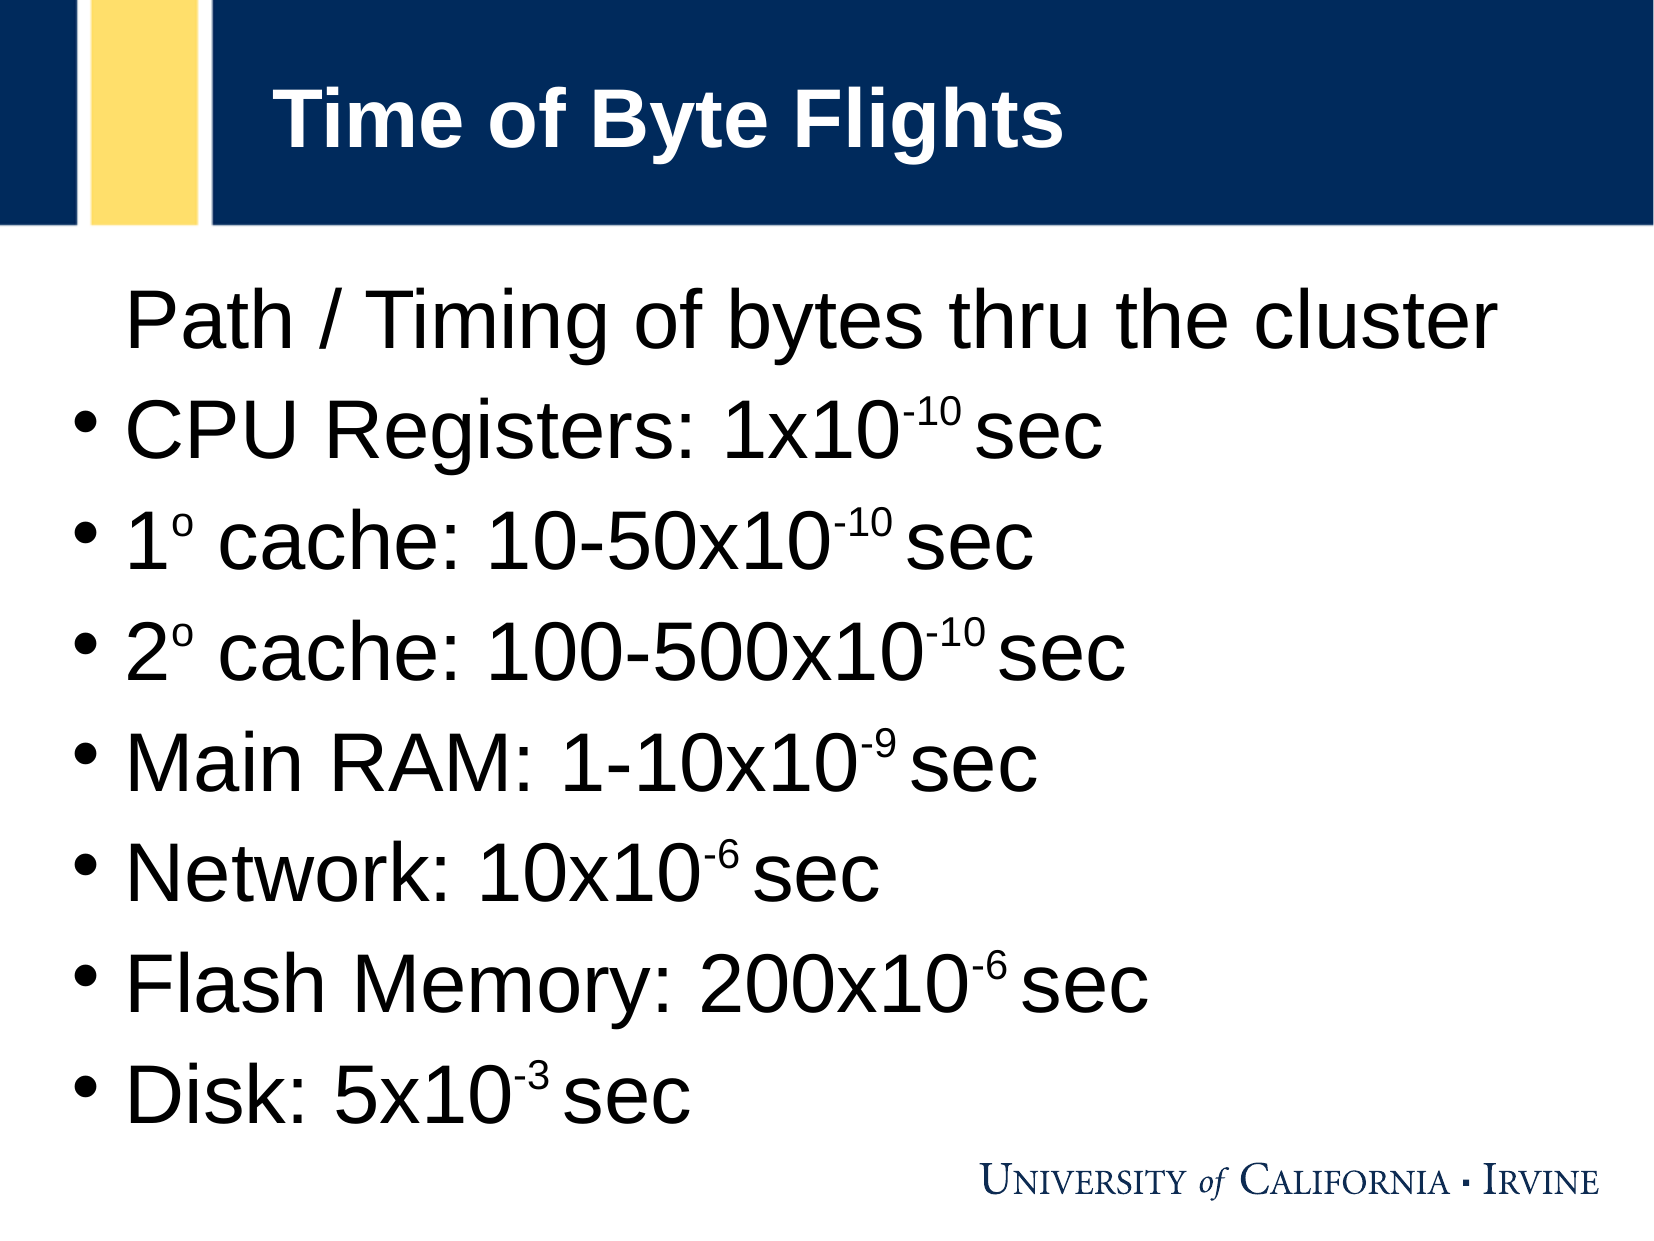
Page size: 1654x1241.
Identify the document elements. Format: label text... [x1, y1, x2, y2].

picture [0, 0, 1654, 1241]
title Time of Byte Flights [257, 0, 1654, 228]
subtitle Path / Timing of bytes thru the cluster CPU Registers: 1x10-10 sec 1o cache: 10-50x10-10 sec 2o cache: 100-500x10-10 sec Main RAM: 1-10x10-9 sec Network: 10x10-6 sec Flash Memory: 200x10-6 sec Disk: 5x10-3 sec [39, 268, 1615, 1208]
